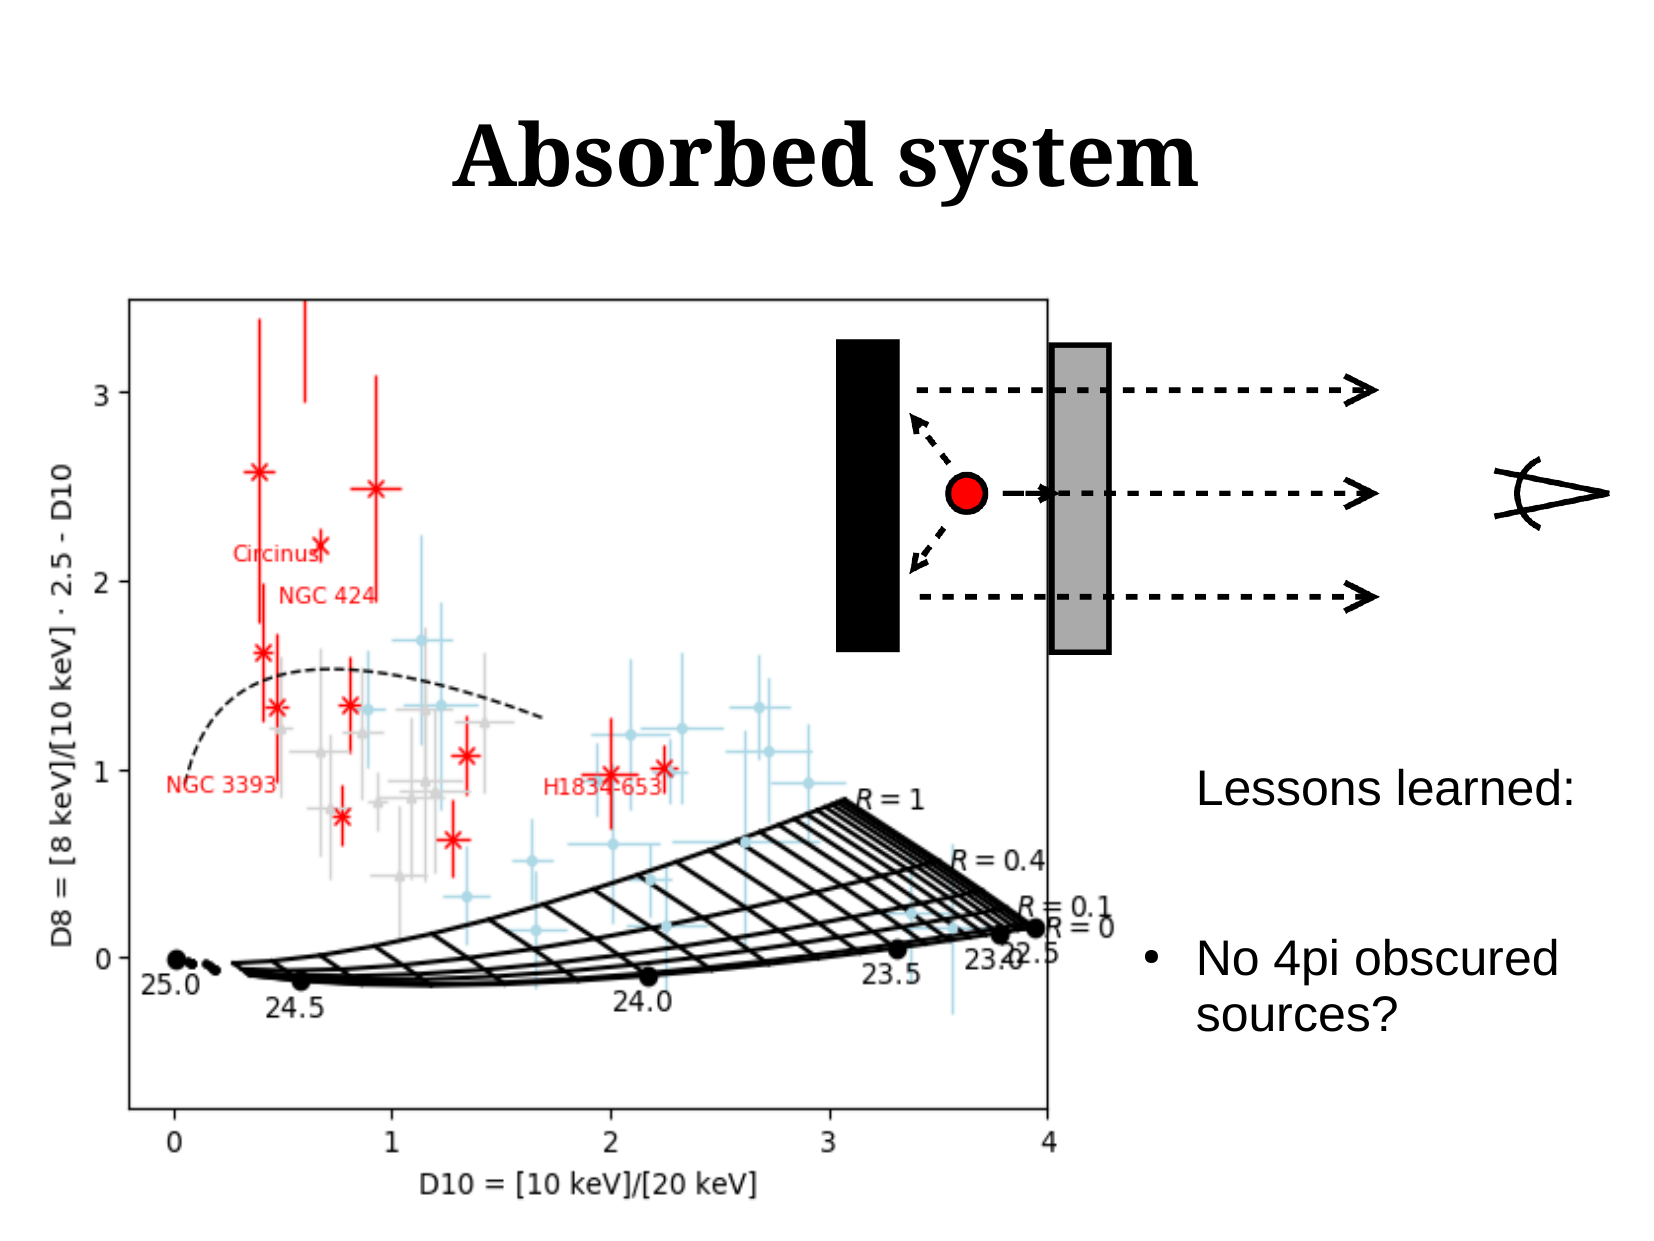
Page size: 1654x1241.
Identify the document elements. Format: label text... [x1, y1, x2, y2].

picture [30, 272, 1613, 1220]
list Lessons learned: No 4pi obscured sources? [1125, 675, 1613, 1241]
title Absorbed system [82, 49, 1571, 257]
